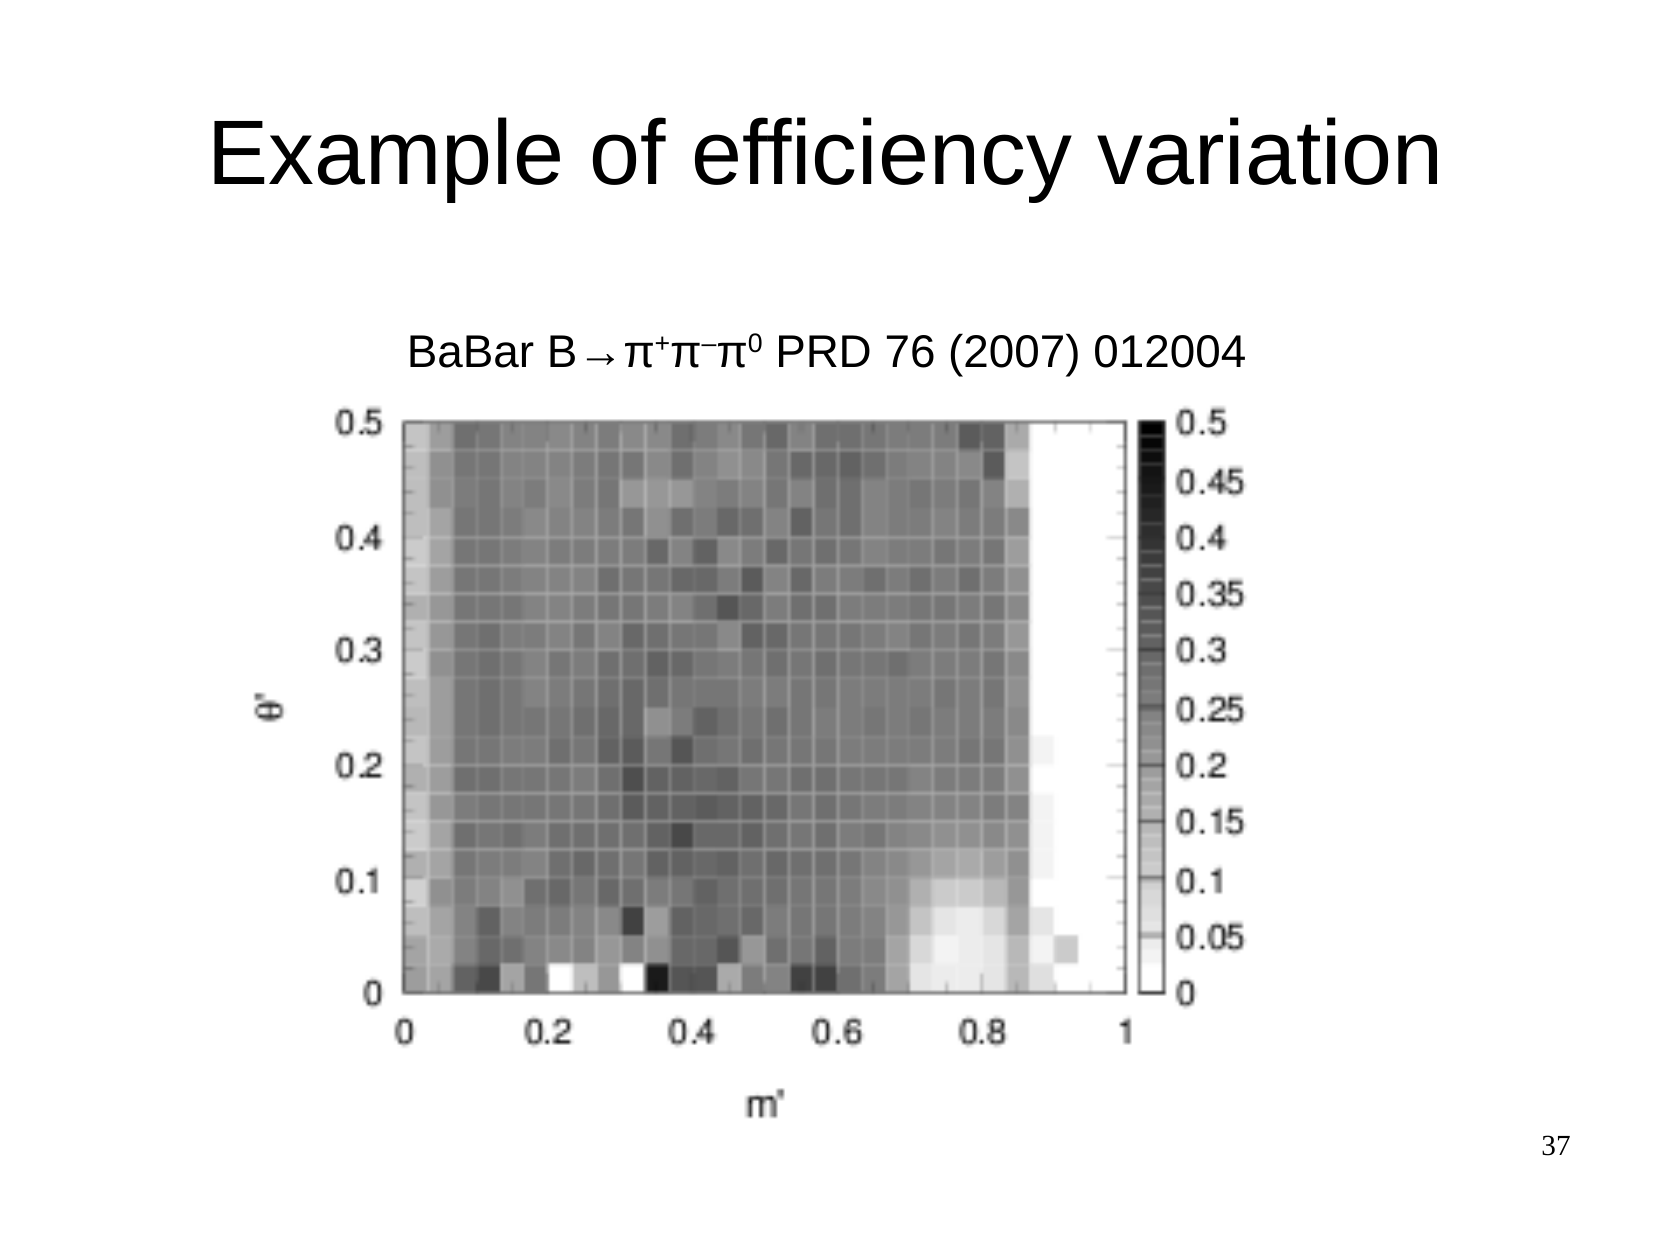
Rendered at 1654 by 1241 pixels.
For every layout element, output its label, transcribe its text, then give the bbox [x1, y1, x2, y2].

text_box BaBar B→π+π–π0 PRD 76 (2007) 012004 [310, 318, 1344, 387]
picture [221, 383, 1300, 1143]
title Example of efficiency variation [82, 49, 1571, 257]
